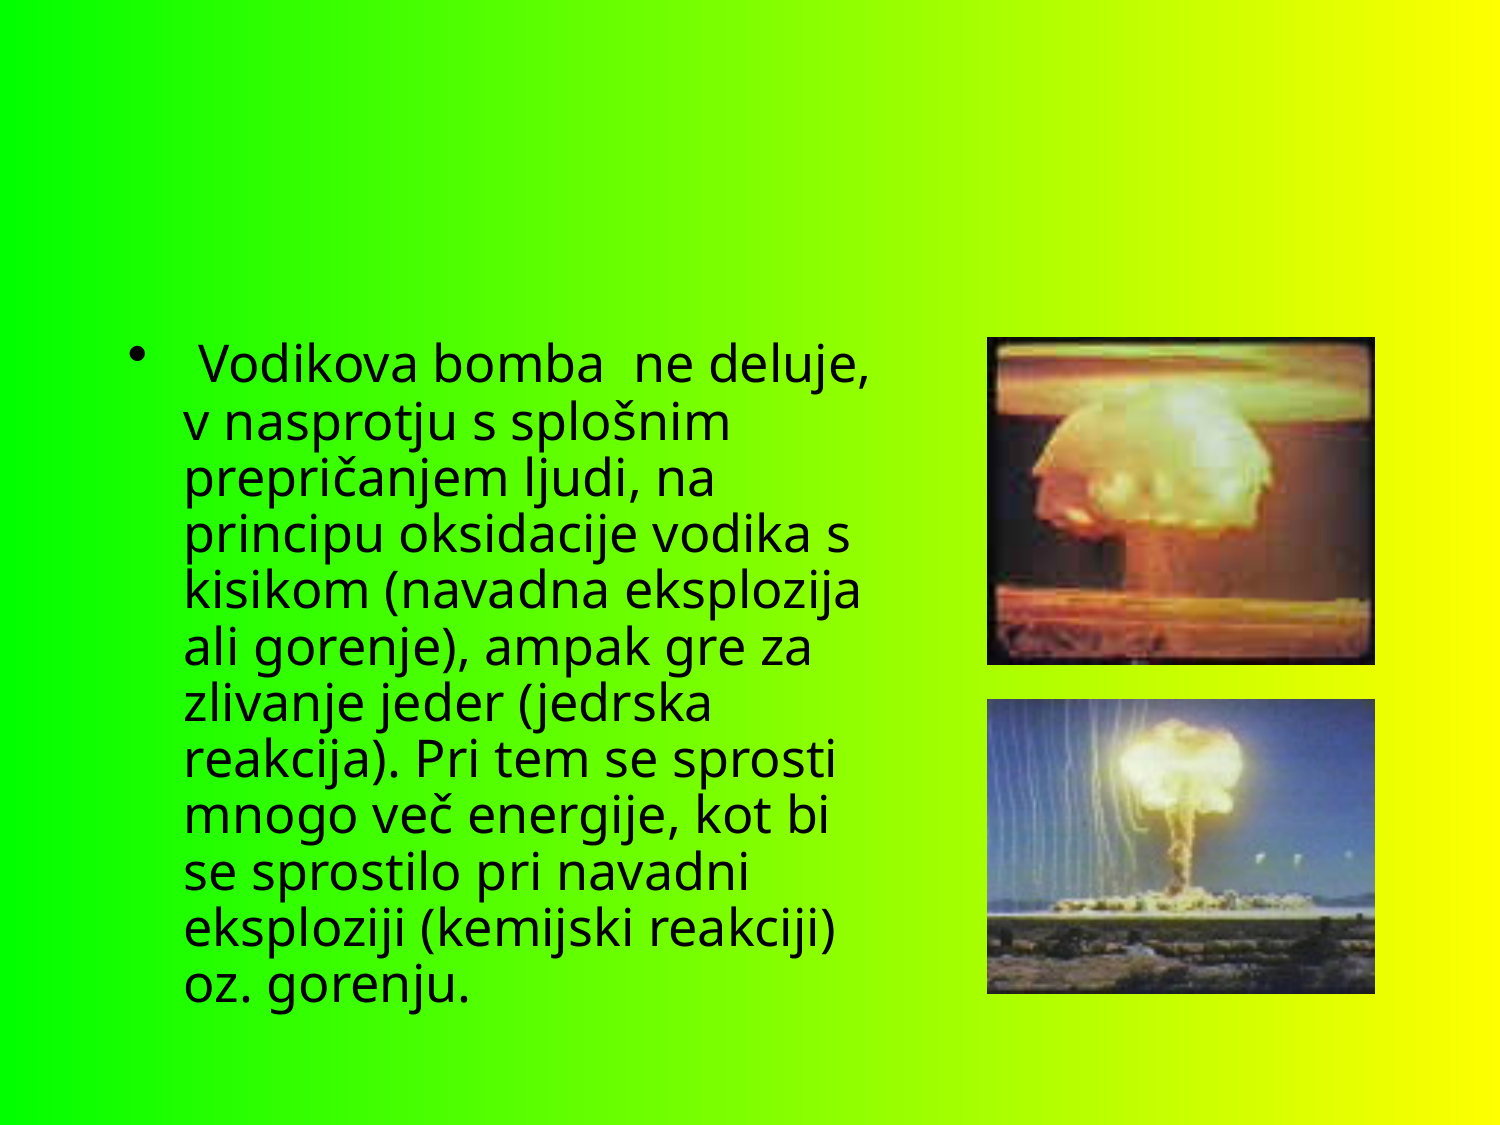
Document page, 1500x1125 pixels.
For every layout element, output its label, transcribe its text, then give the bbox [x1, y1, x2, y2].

picture [987, 699, 1375, 994]
list Vodikova bomba ne deluje, v nasprotju s splošnim prepričanjem ljudi, na principu oksidacije vodika s kisikom (navadna eksplozija ali gorenje), ampak gre za zlivanje jeder (jedrska reakcija). Pri tem se sprosti mnogo več energije, kot bi se sprostilo pri navadni eksploziji (kemijski reakciji) oz. gorenju. [112, 324, 913, 1000]
picture [987, 337, 1375, 666]
